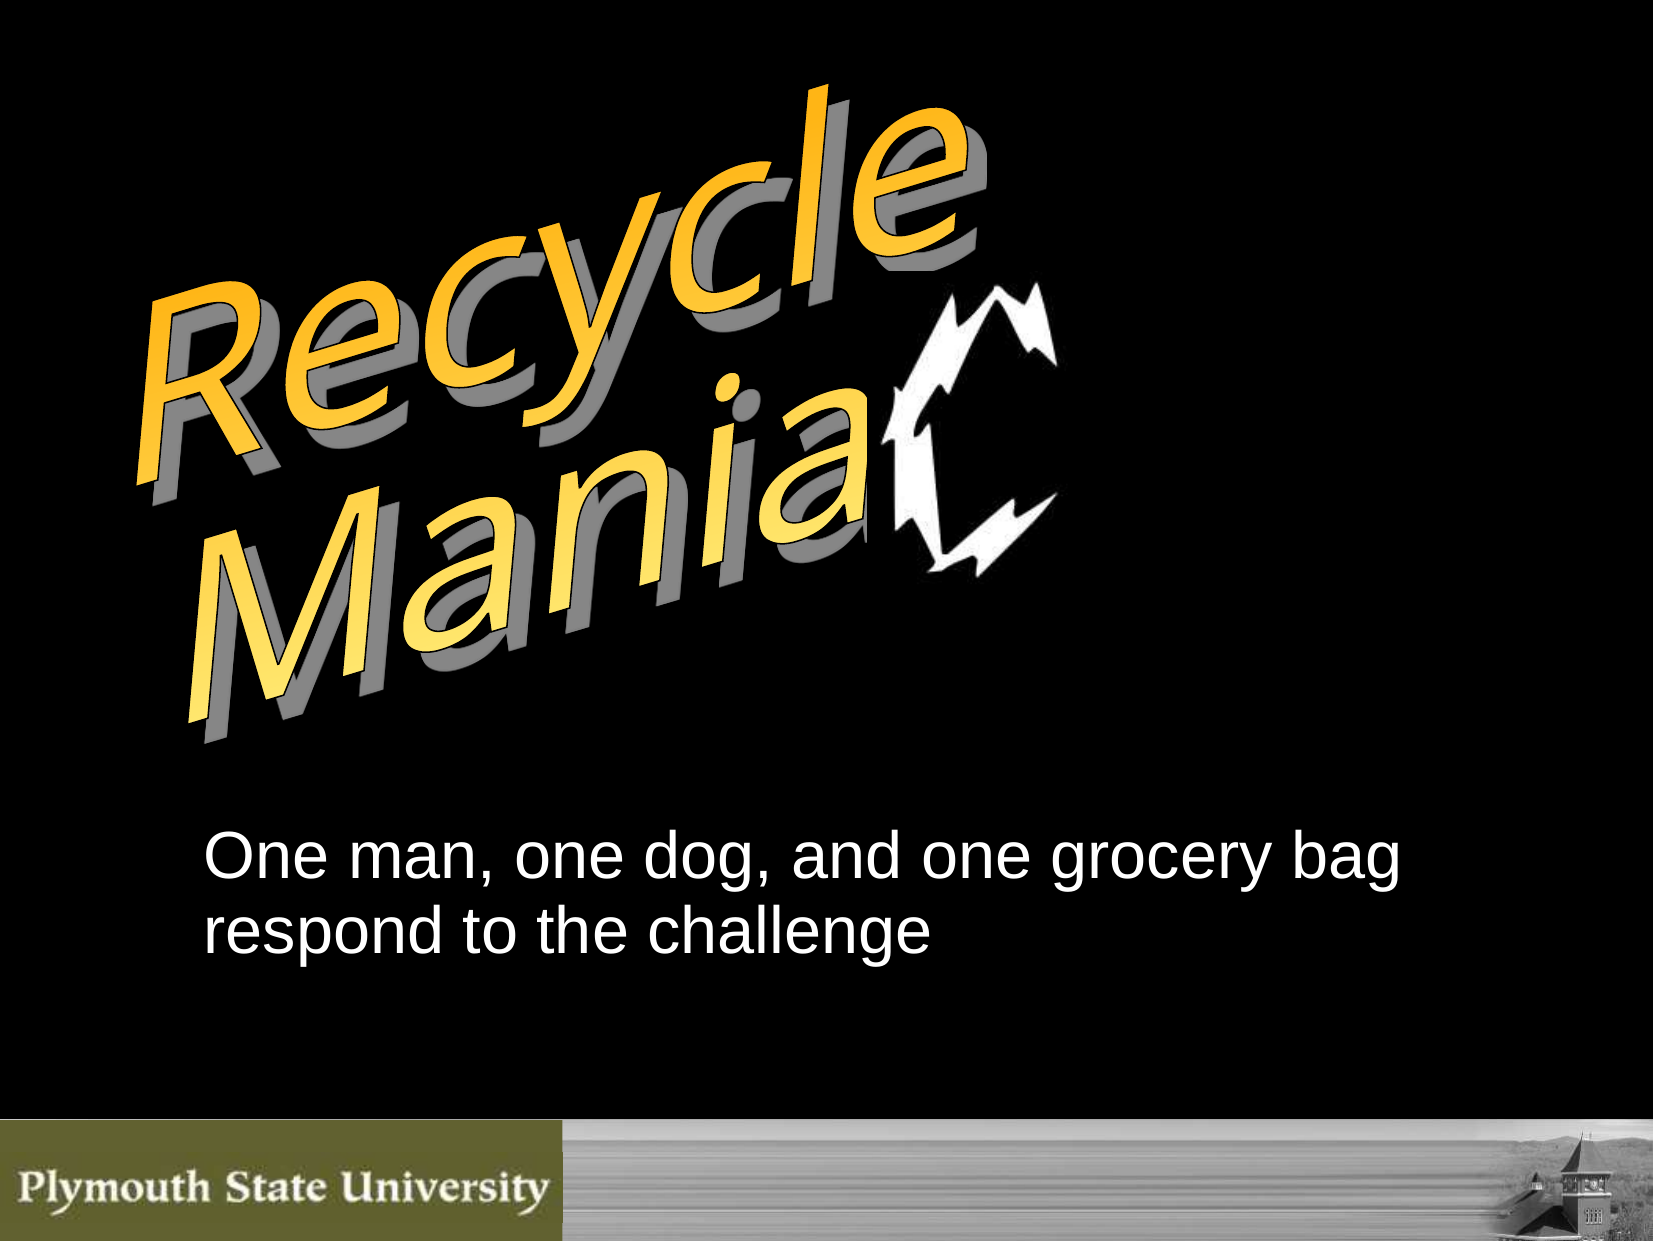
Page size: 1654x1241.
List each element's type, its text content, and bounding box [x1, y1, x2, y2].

text_box Recycle Mania [714, 371, 741, 403]
text_box Recycle Mania [852, 106, 968, 257]
text_box Recycle Mania [700, 421, 736, 568]
text_box Recycle Mania [790, 82, 830, 288]
text_box Recycle Mania [402, 496, 516, 653]
text_box Recycle Mania [547, 449, 669, 615]
picture [0, 1119, 1653, 1241]
picture [867, 271, 1082, 601]
text_box Recycle Mania [424, 235, 528, 388]
text_box Recycle Mania [135, 280, 262, 487]
text_box Recycle Mania [669, 160, 773, 314]
text_box Recycle Mania [187, 484, 381, 725]
text_box Recycle Mania [758, 387, 867, 544]
text_box Recycle Mania [521, 190, 663, 428]
text_box Recycle Mania [284, 279, 400, 430]
text_box One man, one dog, and one grocery bag respond to the challenge [188, 811, 1464, 976]
